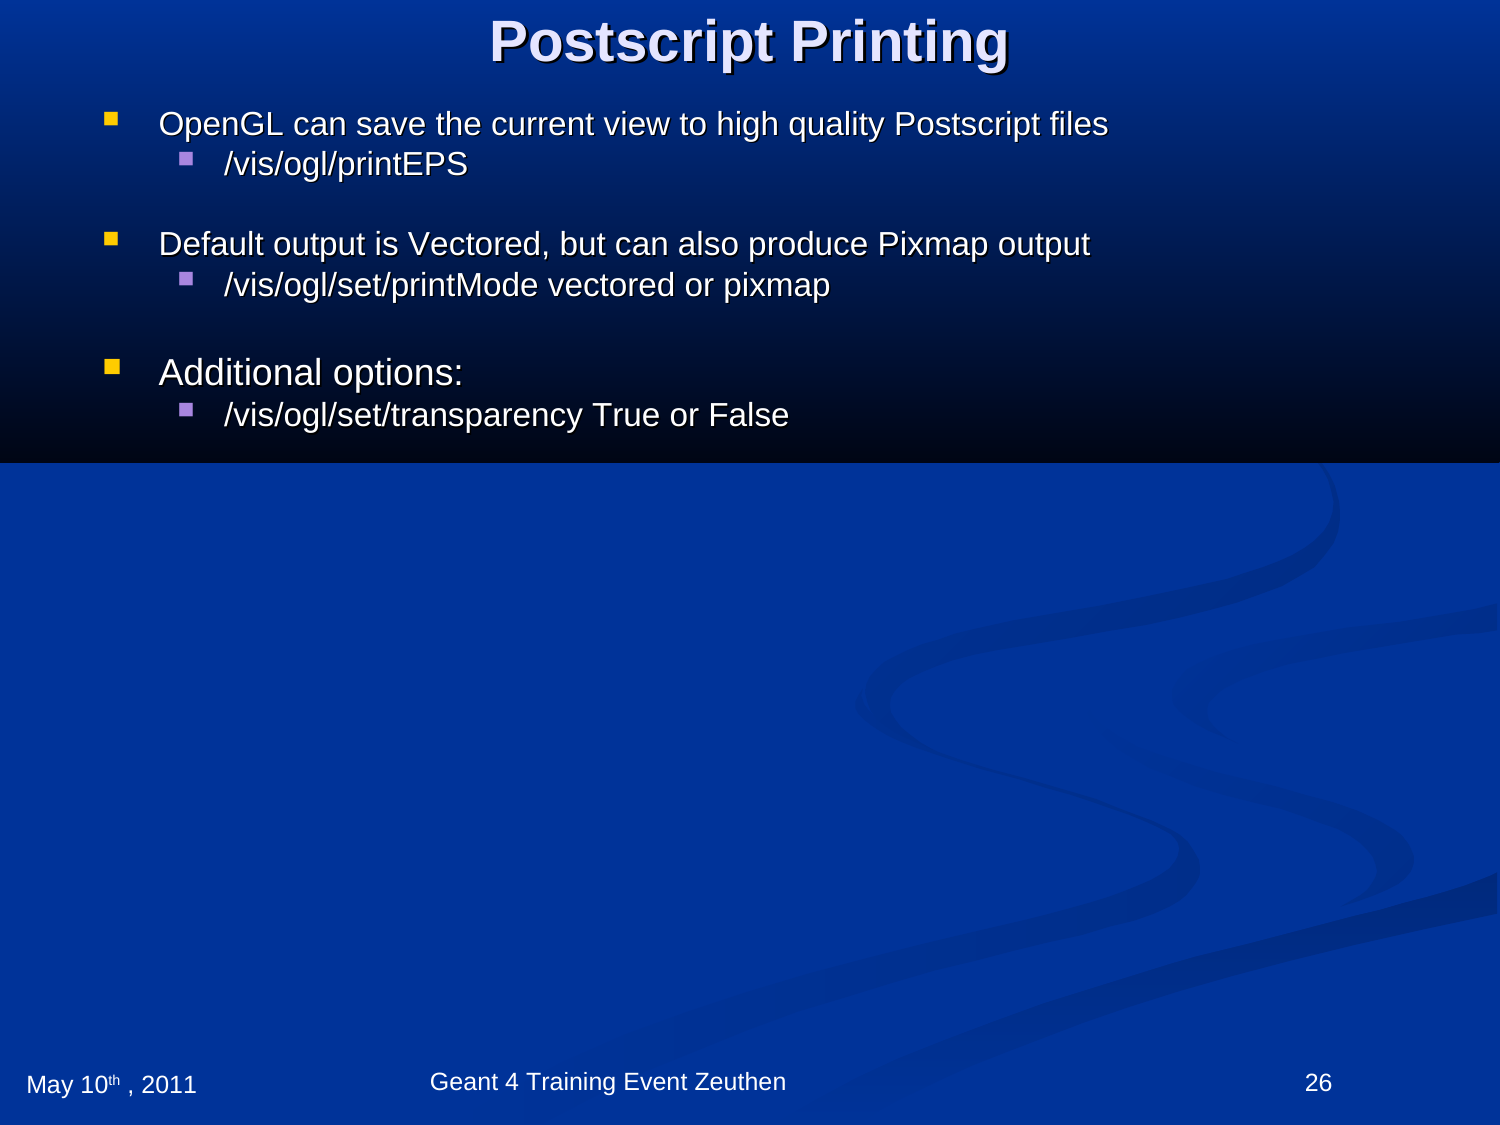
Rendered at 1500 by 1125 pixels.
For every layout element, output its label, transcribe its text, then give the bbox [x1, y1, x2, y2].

list OpenGL can save the current view to high quality Postscript files /vis/ogl/printEPS Default output is Vectored, but can also produce Pixmap output /vis/ogl/set/printMode vectored or pixmap Additional options: /vis/ogl/set/transparency True or False [87, 102, 1423, 1050]
title Postscript Printing [75, 0, 1426, 81]
